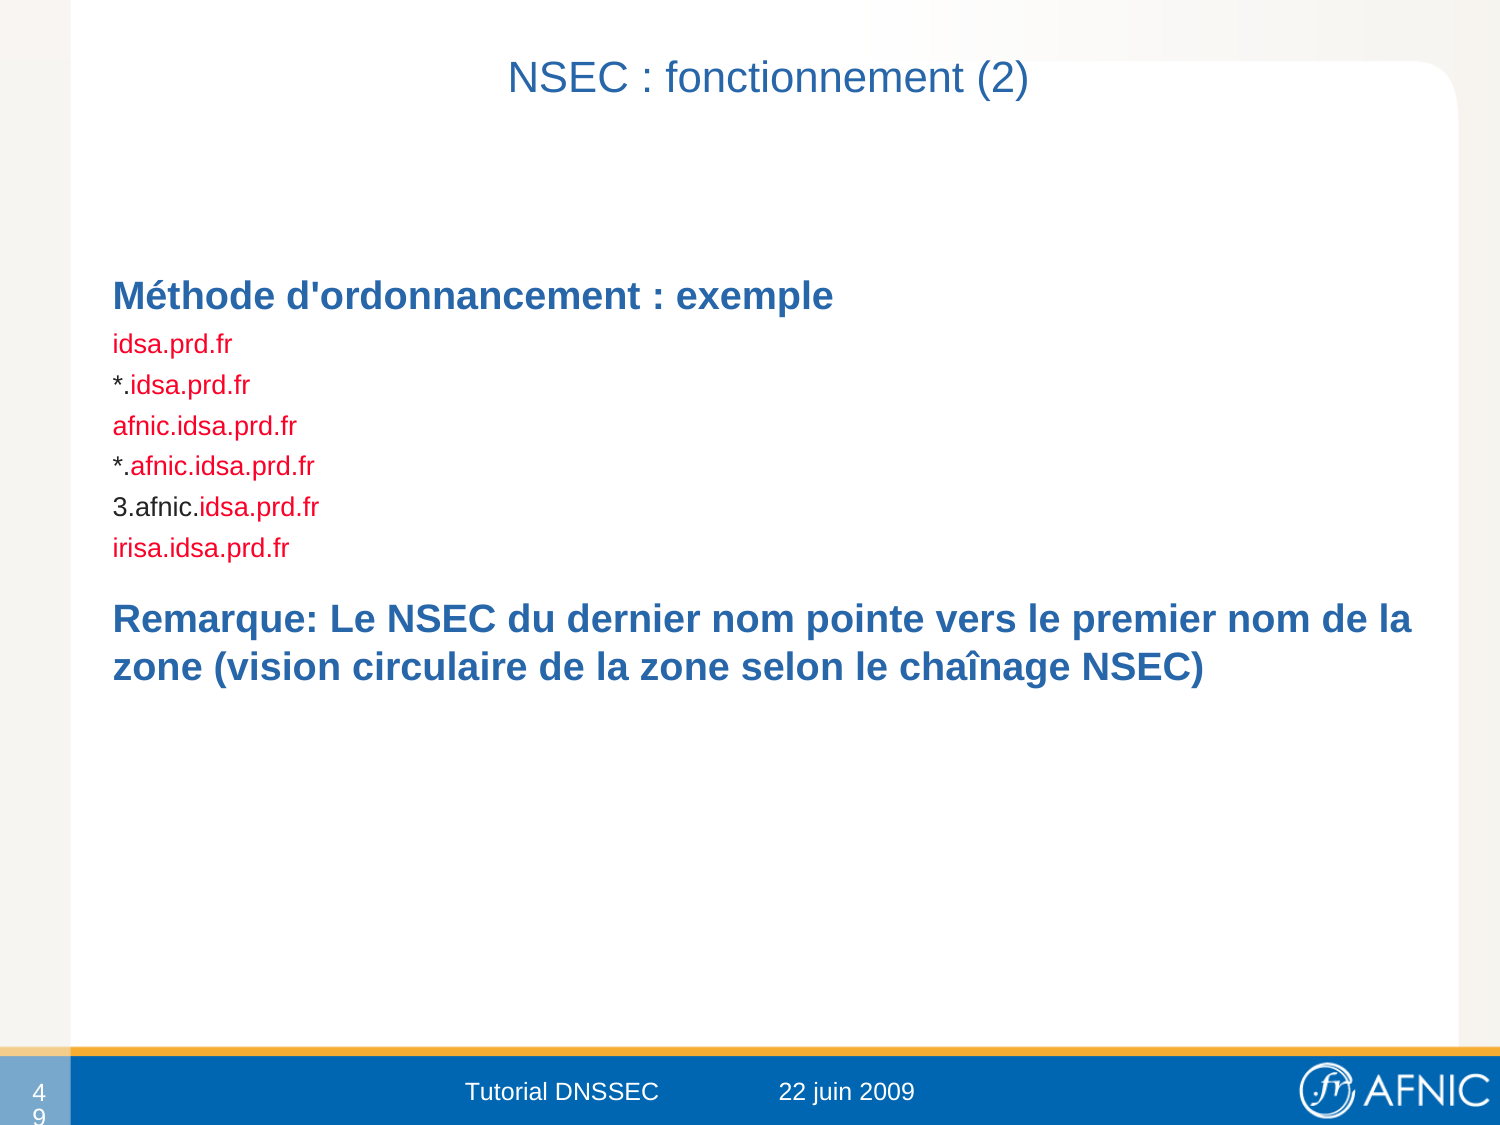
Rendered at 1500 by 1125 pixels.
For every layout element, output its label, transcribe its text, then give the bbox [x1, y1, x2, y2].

picture [35, 1110, 42, 1118]
list Méthode d'ordonnancement : exemple idsa.prd.fr *.idsa.prd.fr afnic.idsa.prd.fr *.afnic.idsa.prd.fr 3.afnic.idsa.prd.fr irisa.idsa.prd.fr Remarque: Le NSEC du dernier nom pointe vers le premier nom de la zone (vision circulaire de la zone selon le chaînage NSEC) [112, 266, 1426, 994]
title NSEC : fonctionnement (2) [112, 12, 1426, 138]
picture [0, 0, 1500, 1125]
